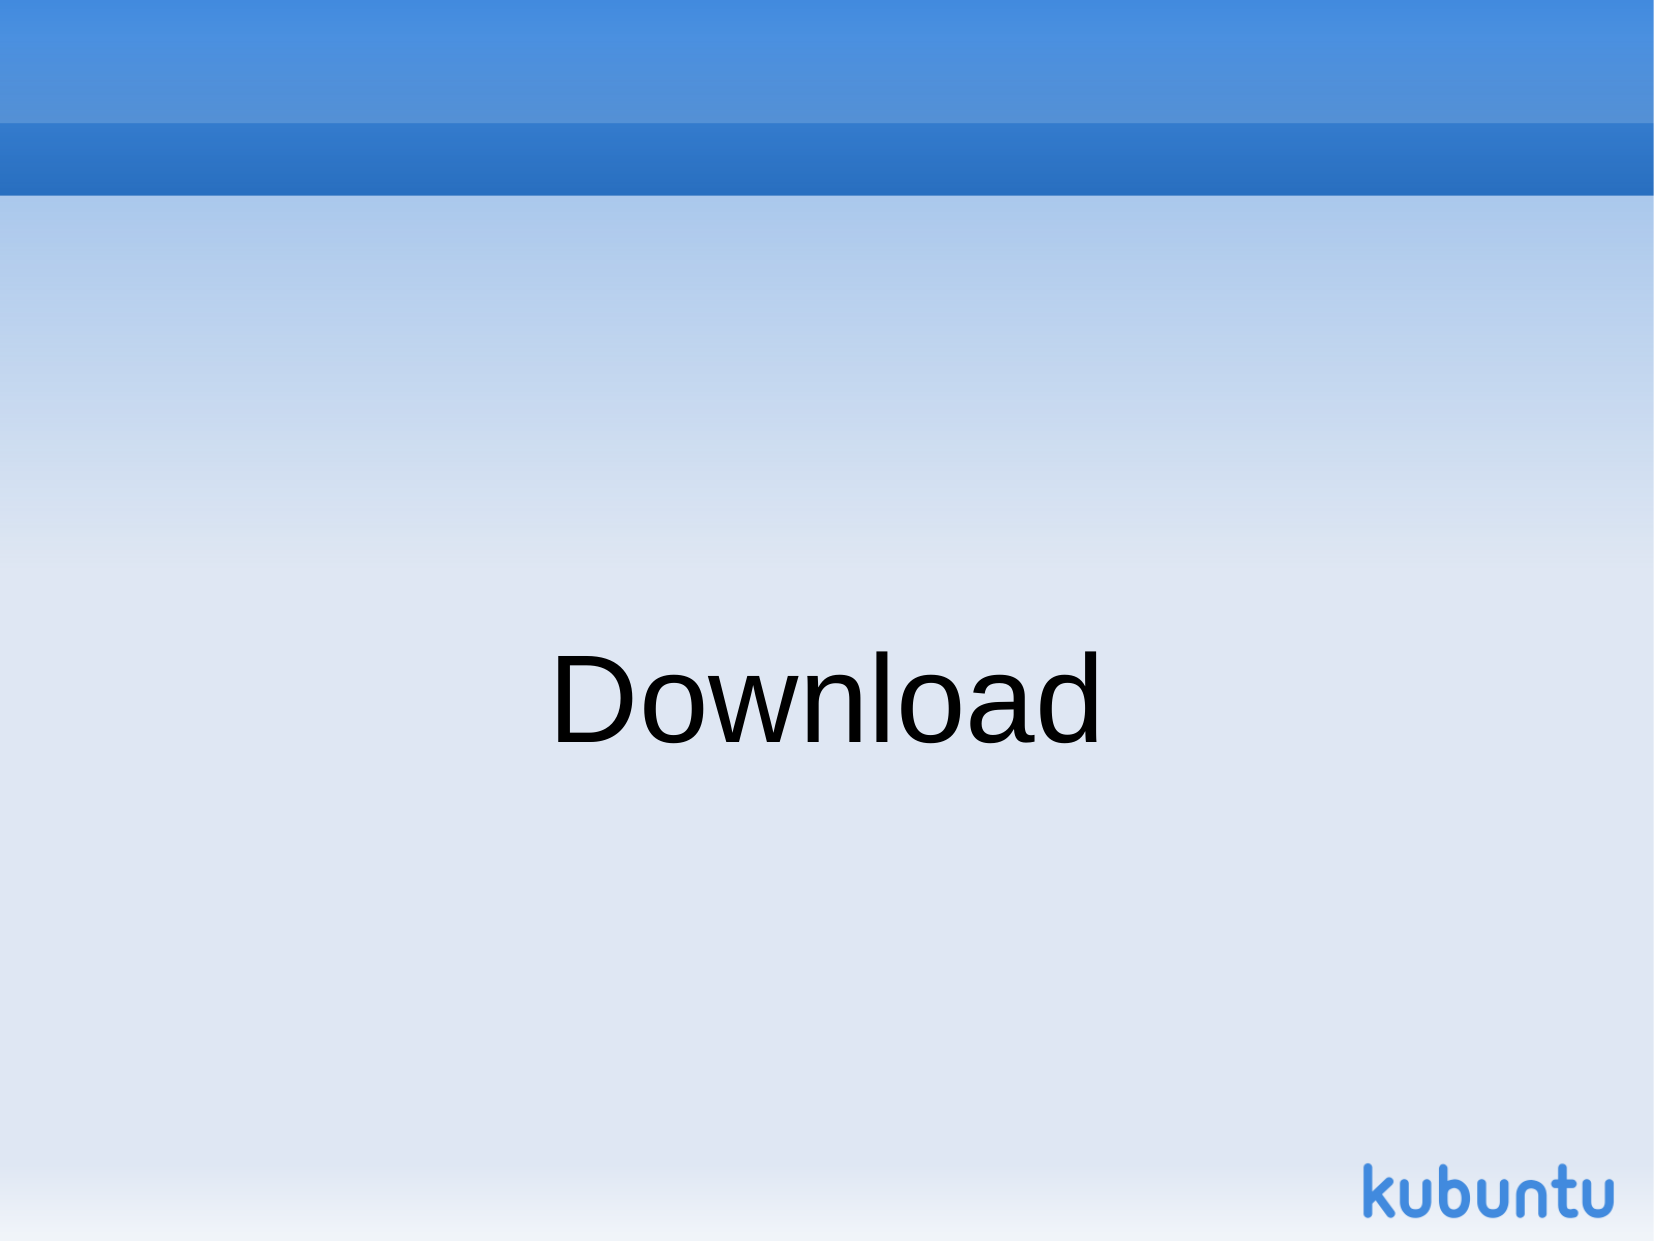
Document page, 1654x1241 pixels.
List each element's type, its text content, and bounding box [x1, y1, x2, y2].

subtitle Download [82, 290, 1571, 1109]
picture [0, 0, 1654, 1241]
